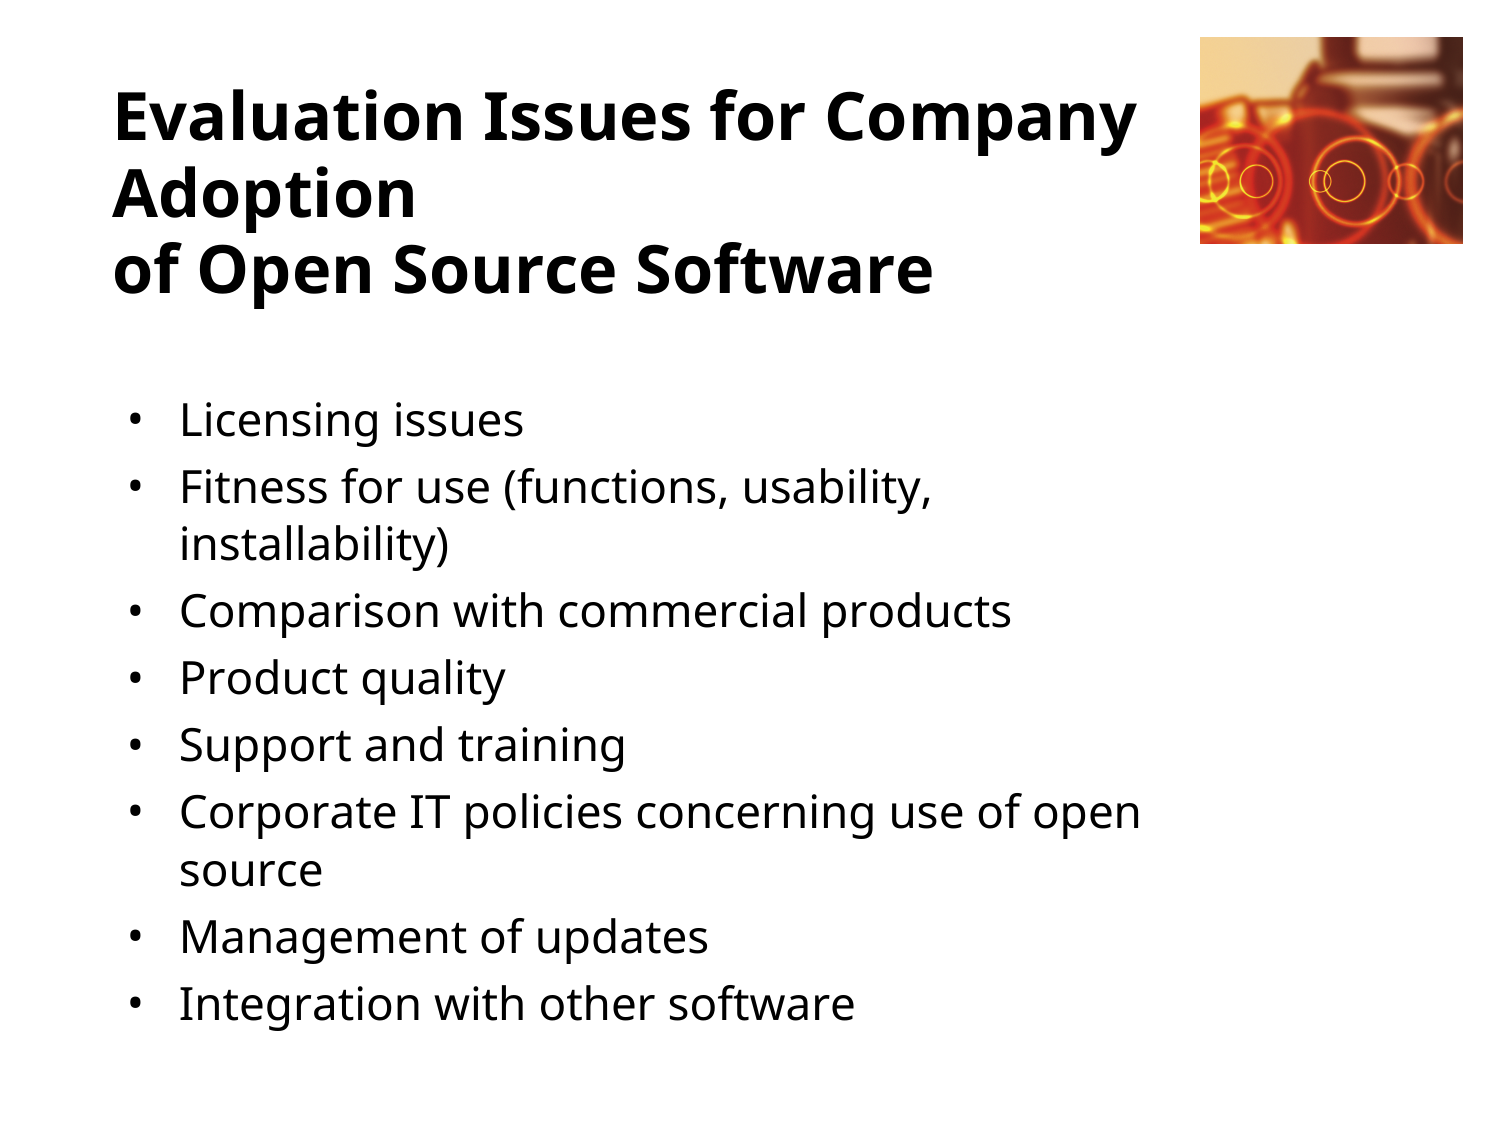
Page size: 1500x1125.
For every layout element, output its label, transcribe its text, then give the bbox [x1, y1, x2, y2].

picture [1200, 37, 1463, 244]
title Evaluation Issues for Company Adoption of Open Source Software [112, 117, 1388, 272]
list Licensing issues Fitness for use (functions, usability, installability) Comparison with commercial products Product quality Support and training Corporate IT policies concerning use of open source Management of updates Integration with other software [125, 387, 1196, 914]
